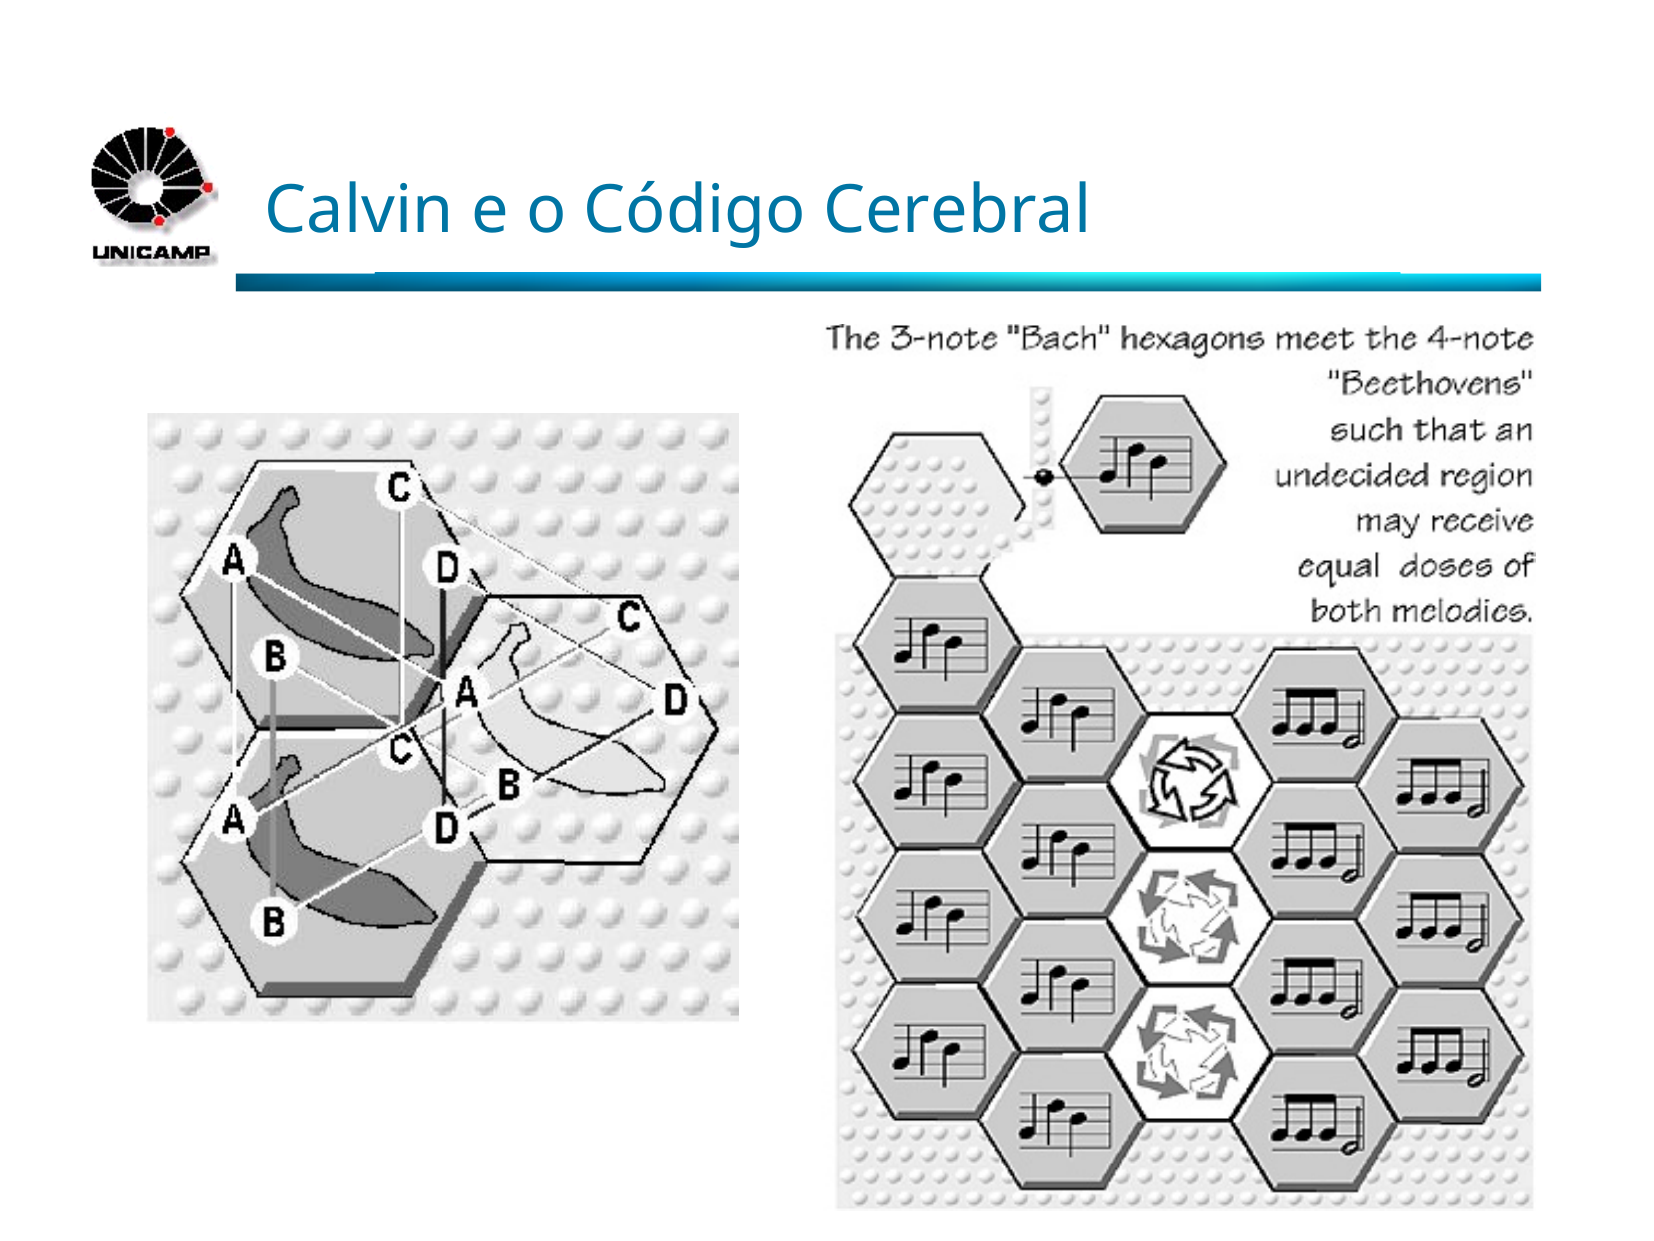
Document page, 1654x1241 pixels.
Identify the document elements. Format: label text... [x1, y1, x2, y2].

picture [770, 324, 1536, 1211]
picture [146, 413, 739, 1024]
picture [125, 272, 1654, 295]
title Calvin e o Código Cerebral [264, 42, 1534, 250]
